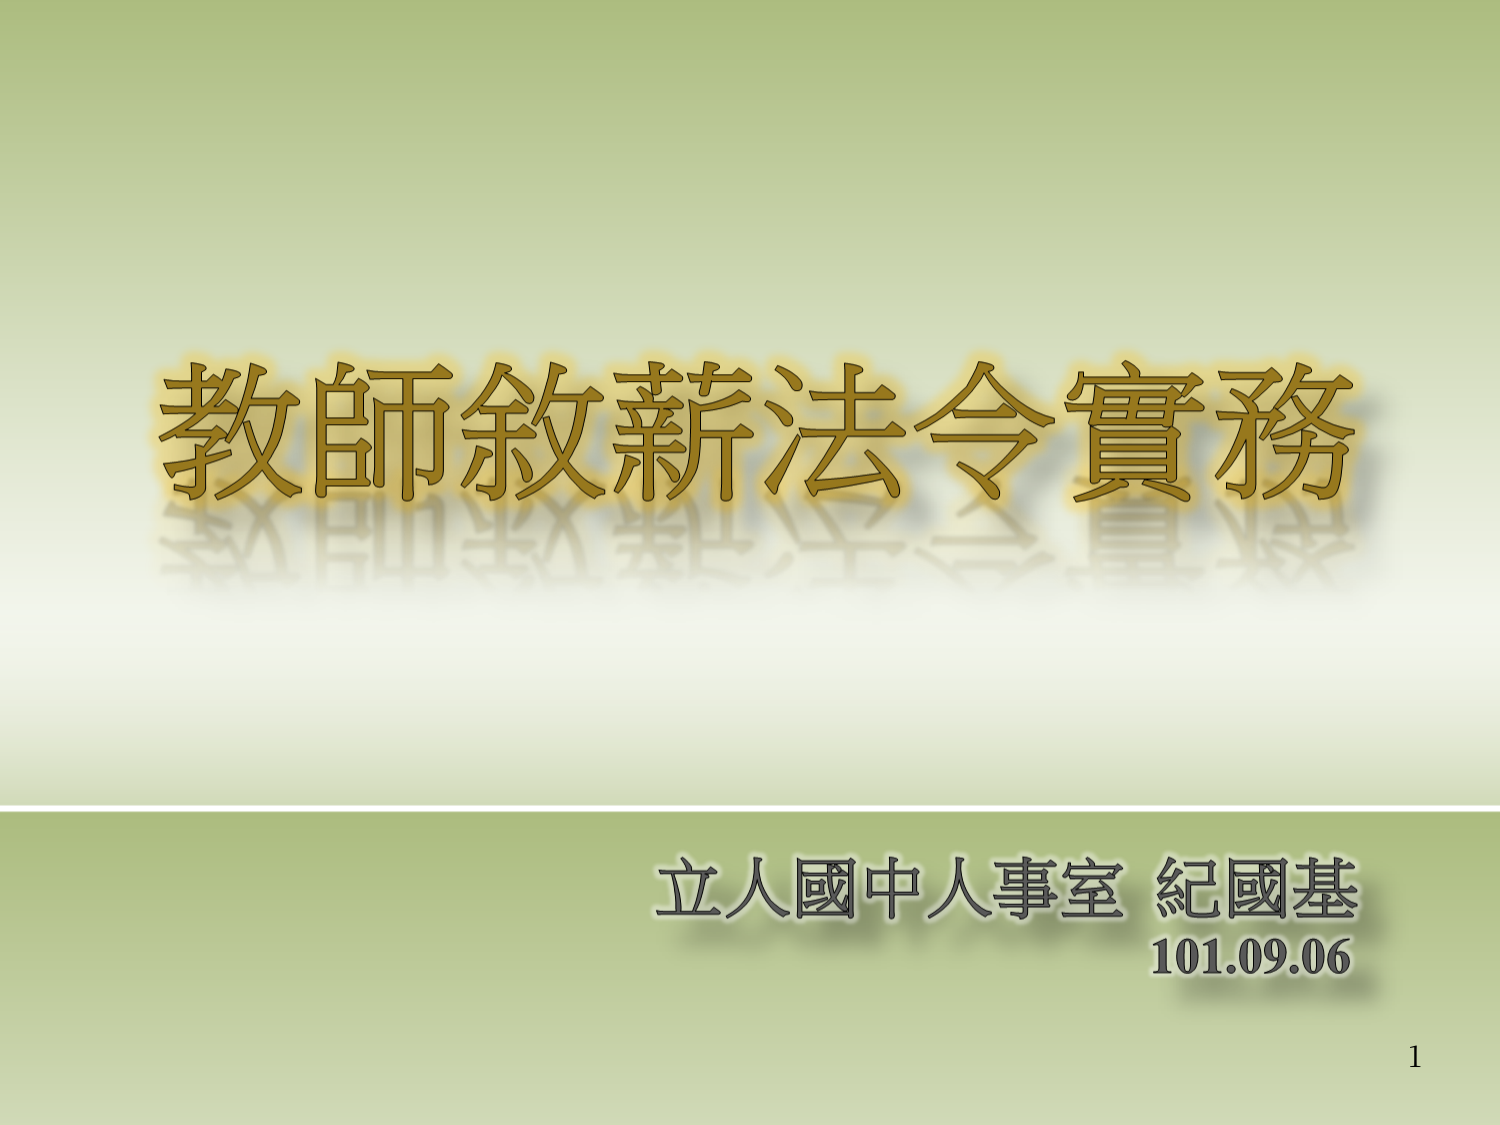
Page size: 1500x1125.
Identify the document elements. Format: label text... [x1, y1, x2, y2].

text_box <number> [1125, 1025, 1438, 1088]
picture [0, 0, 1500, 1125]
